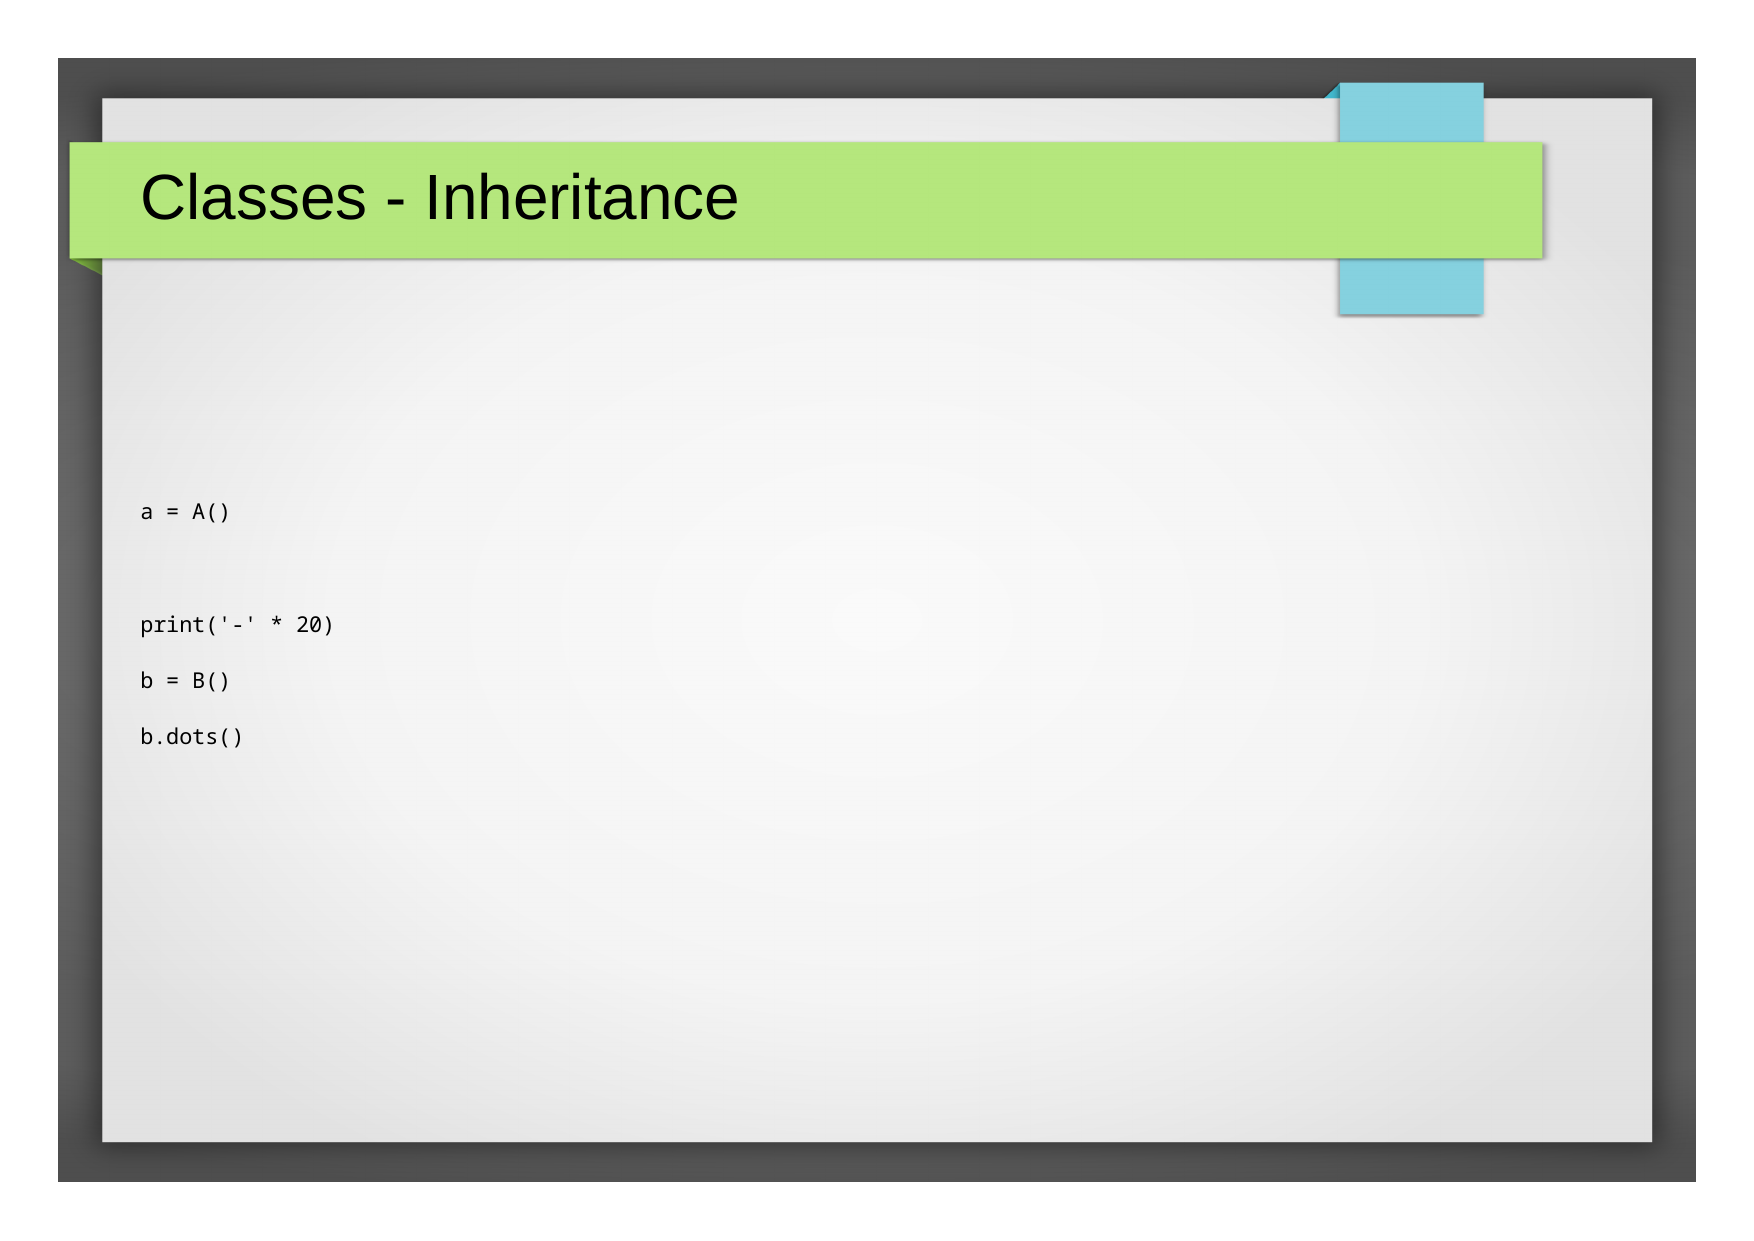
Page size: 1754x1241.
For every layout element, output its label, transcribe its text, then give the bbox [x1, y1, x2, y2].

list a = A() print('-' * 20) b = B() b.dots() [140, 325, 1614, 978]
picture [58, 58, 1696, 1182]
title Classes - Inheritance [140, 144, 1310, 251]
